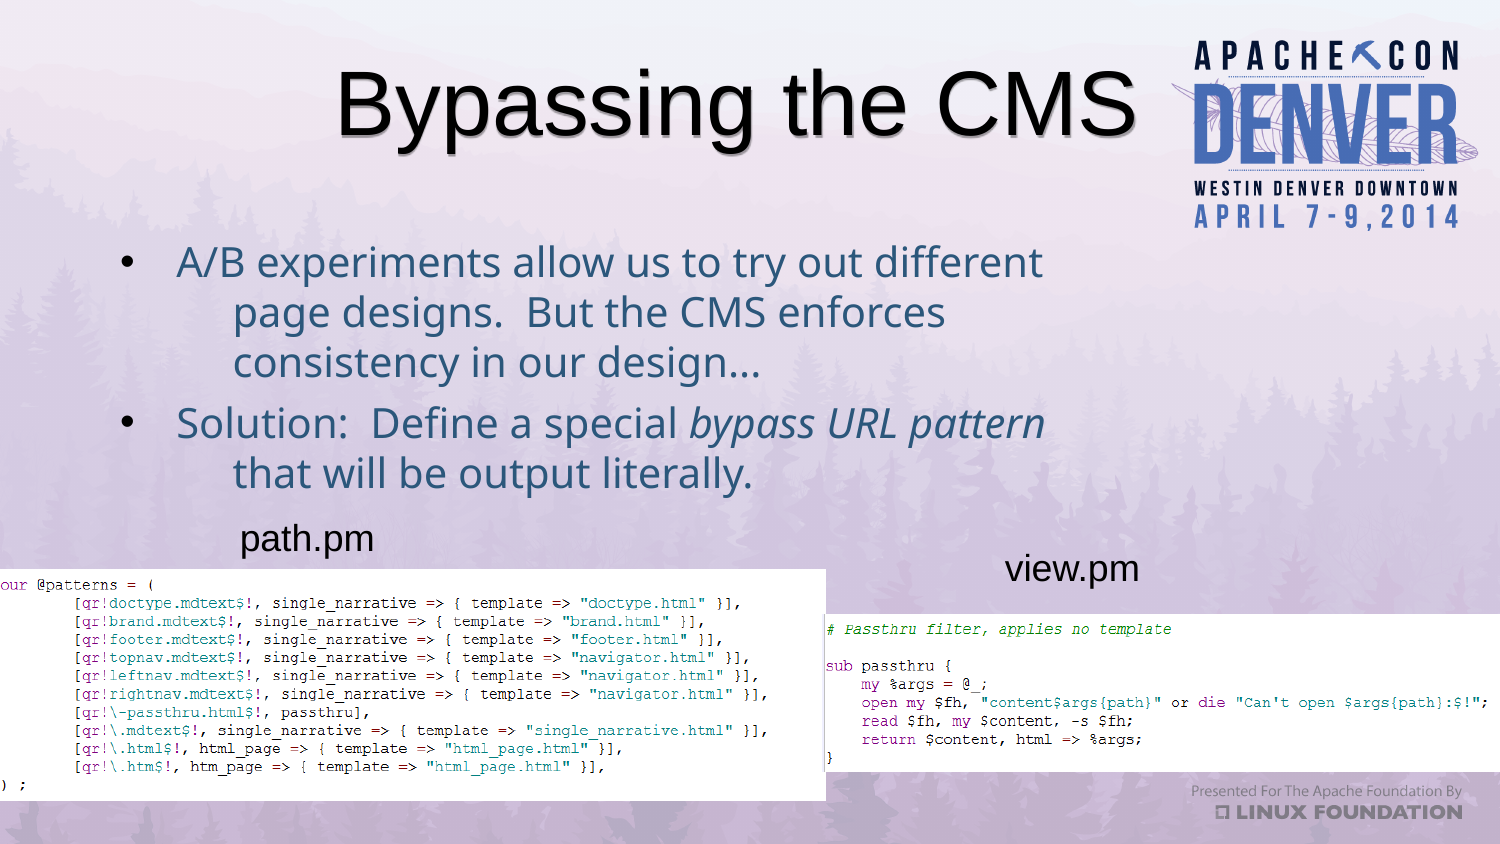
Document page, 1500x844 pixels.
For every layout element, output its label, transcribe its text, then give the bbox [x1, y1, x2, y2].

text_box view.pm [990, 540, 1155, 597]
text_box path.pm [225, 510, 391, 567]
text_box A/B experiments allow us to try out different page designs. But the CMS enforces consistency in our design... Solution: Define a special bypass URL pattern that will be output literally. [105, 228, 1146, 301]
title Bypassing the CMS [75, 33, 1425, 175]
picture [0, 0, 1500, 844]
